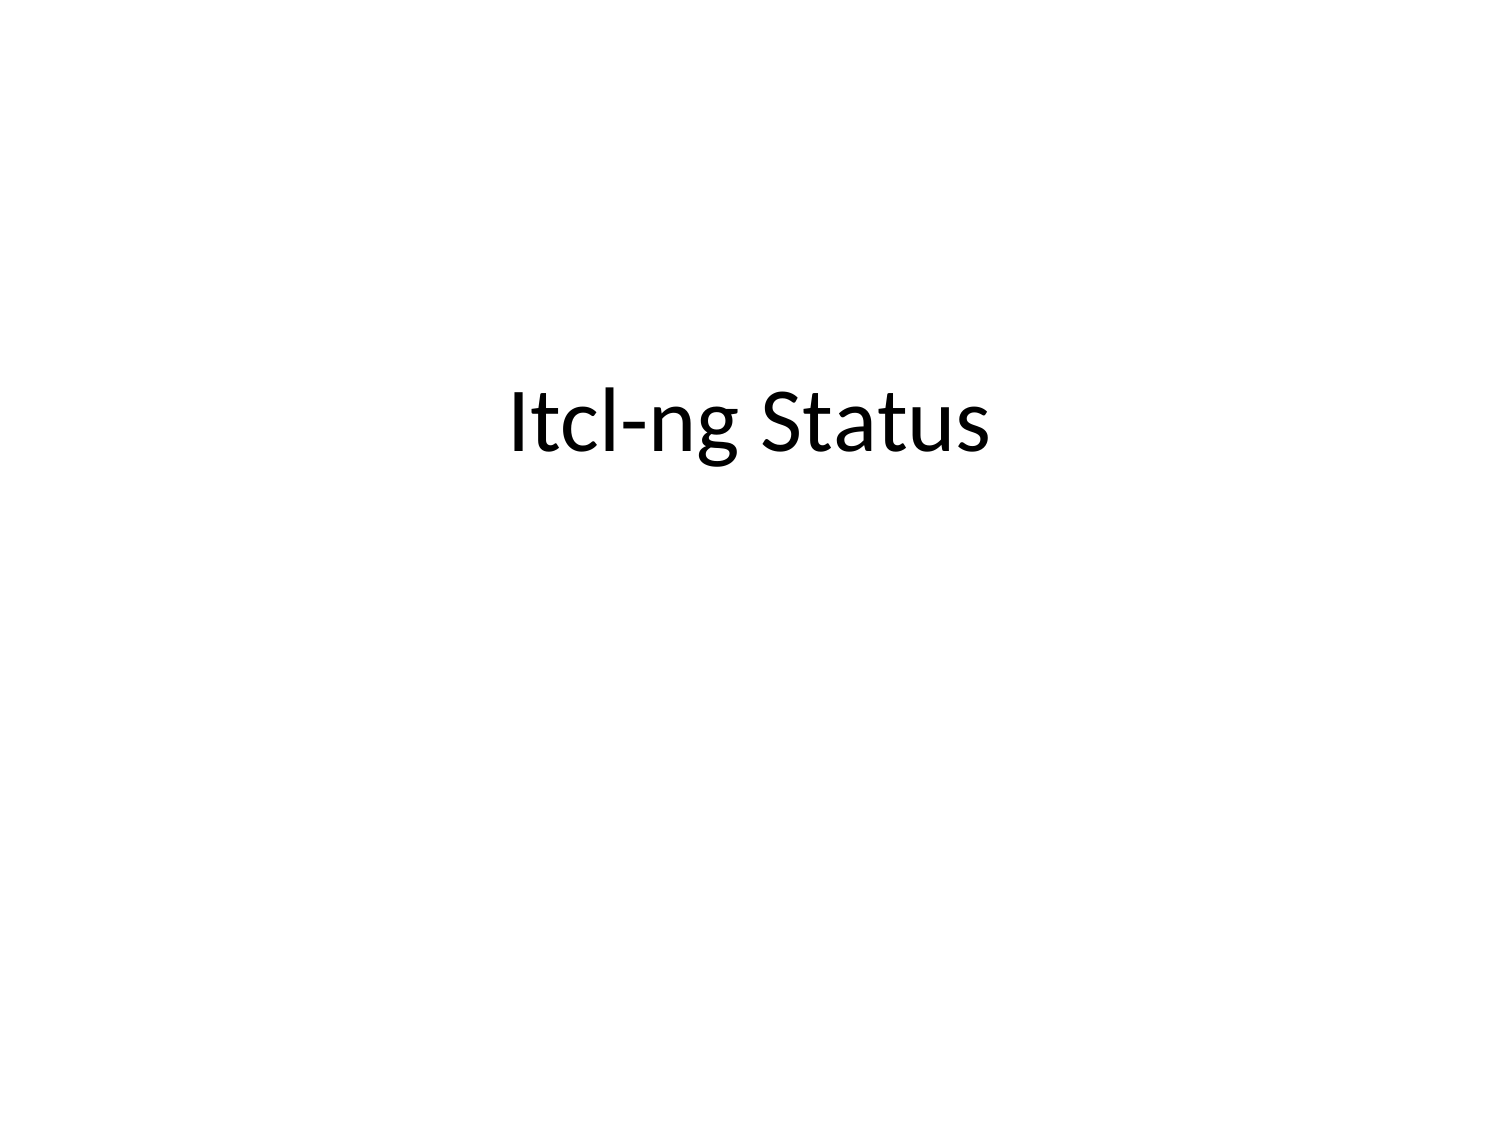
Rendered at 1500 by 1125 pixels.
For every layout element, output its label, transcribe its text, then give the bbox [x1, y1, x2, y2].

text_box Itcl-ng Status [112, 349, 1388, 591]
